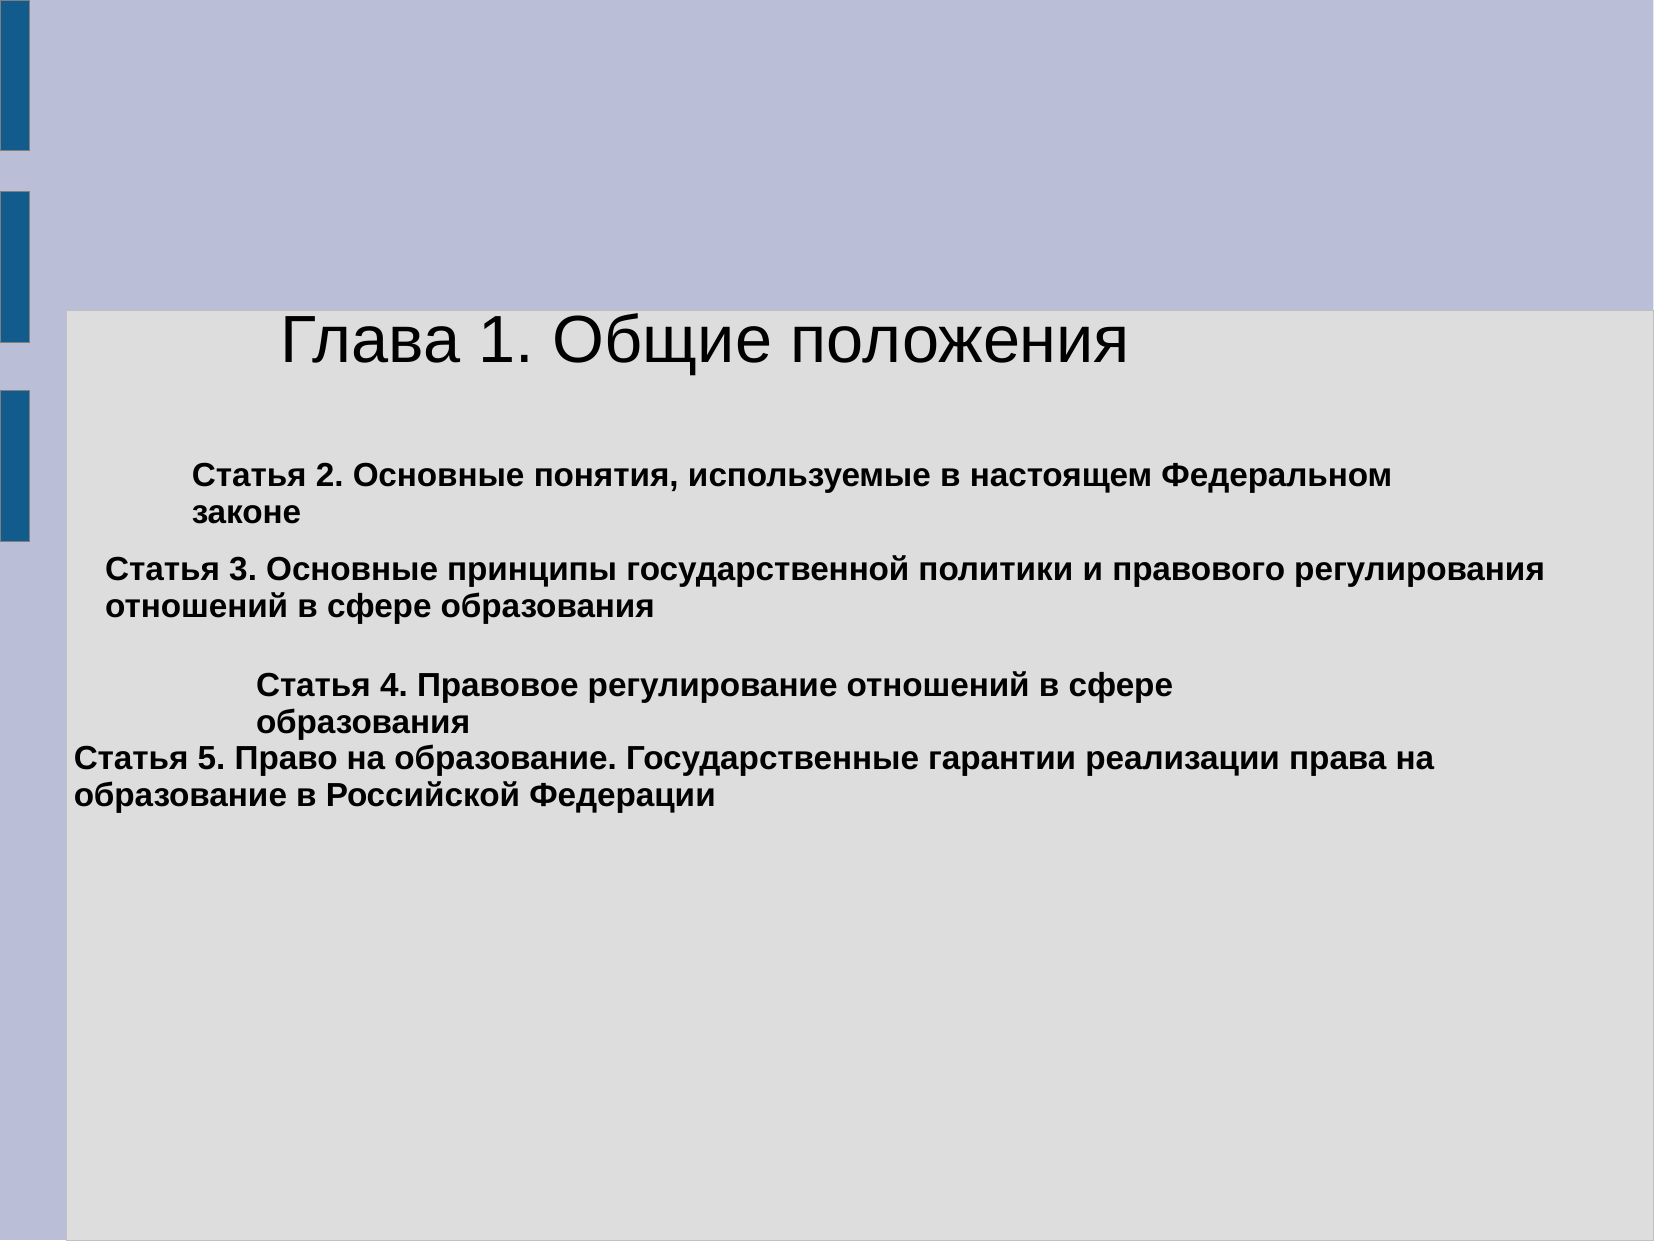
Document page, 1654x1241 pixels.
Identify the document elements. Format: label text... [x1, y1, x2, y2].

text_box Статья 3. Основные принципы государственной политики и правового регулирования отношений в сфере образования [90, 543, 1630, 683]
text_box Статья 5. Право на образование. Государственные гарантии реализации права на образование в Российской Федерации [59, 732, 1548, 872]
text_box Глава 1. Общие положения [259, 295, 1536, 485]
text_box Статья 2. Основные понятия, используемые в настоящем Федеральном законе [177, 448, 1526, 543]
text_box Статья 4. Правовое регулирование отношений в сфере образования [241, 658, 1411, 732]
